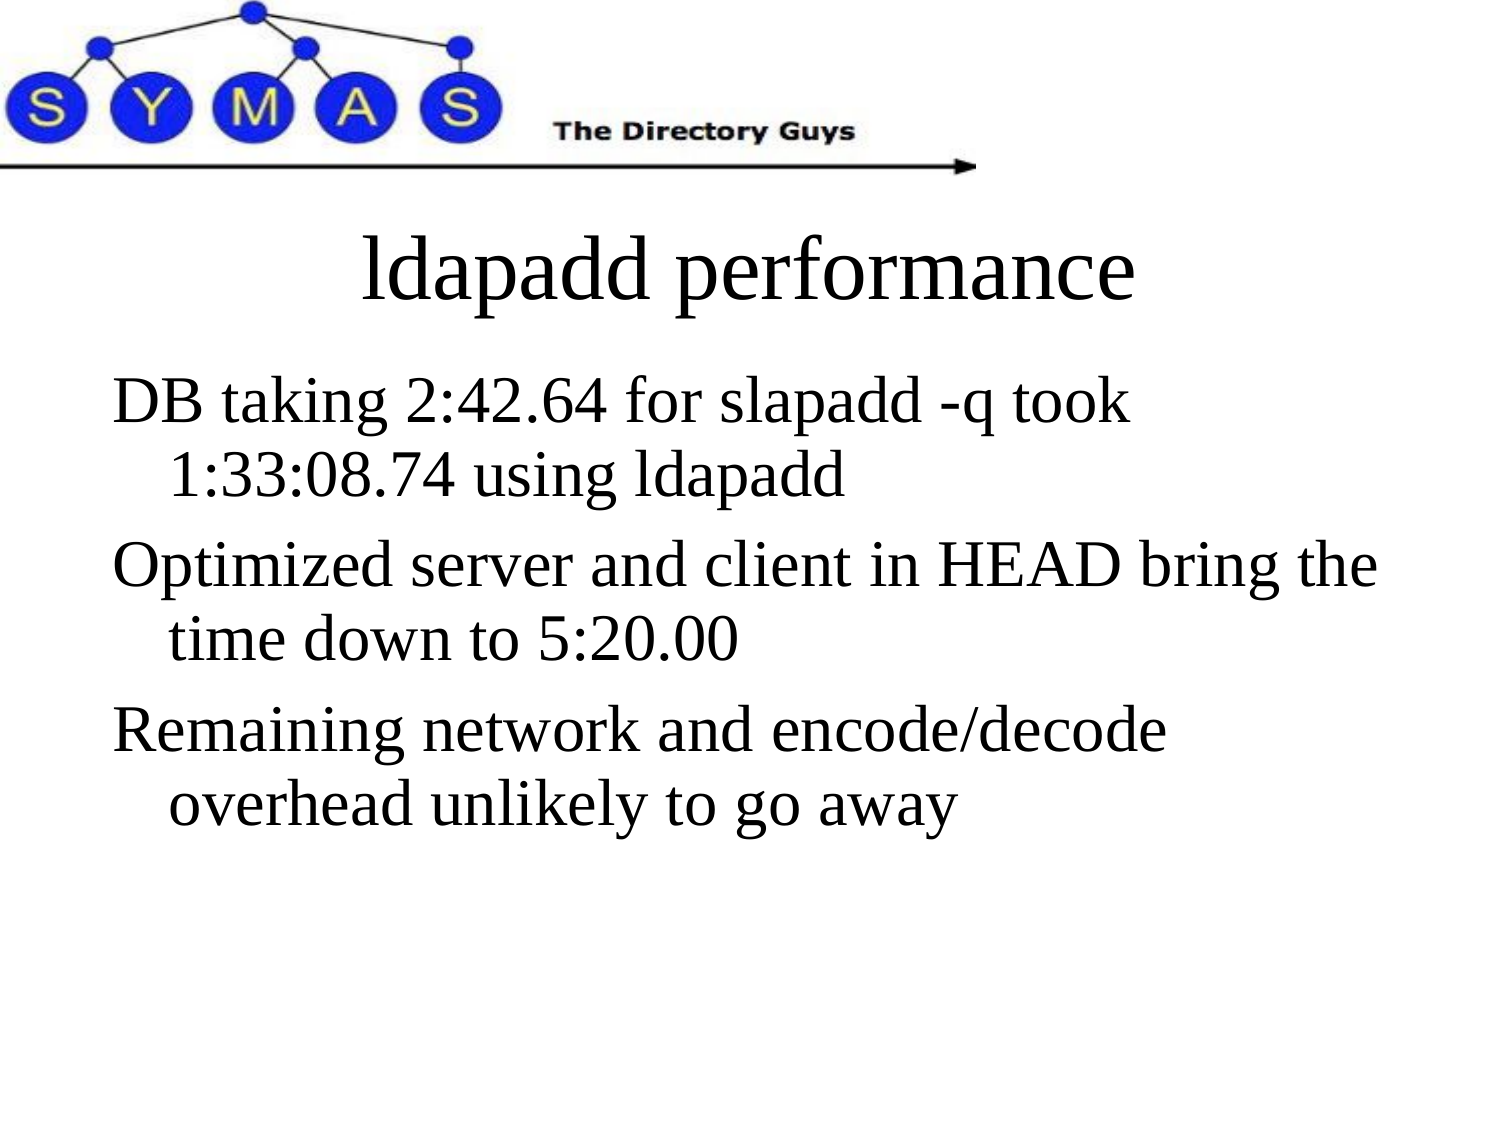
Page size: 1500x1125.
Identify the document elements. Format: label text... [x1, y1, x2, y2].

list DB taking 2:42.64 for slapadd -q took 1:33:08.74 using ldapadd Optimized server and client in HEAD bring the time down to 5:20.00 Remaining network and encode/decode overhead unlikely to go away [112, 362, 1388, 1038]
title ldapadd performance [112, 187, 1388, 351]
picture [0, 0, 976, 188]
